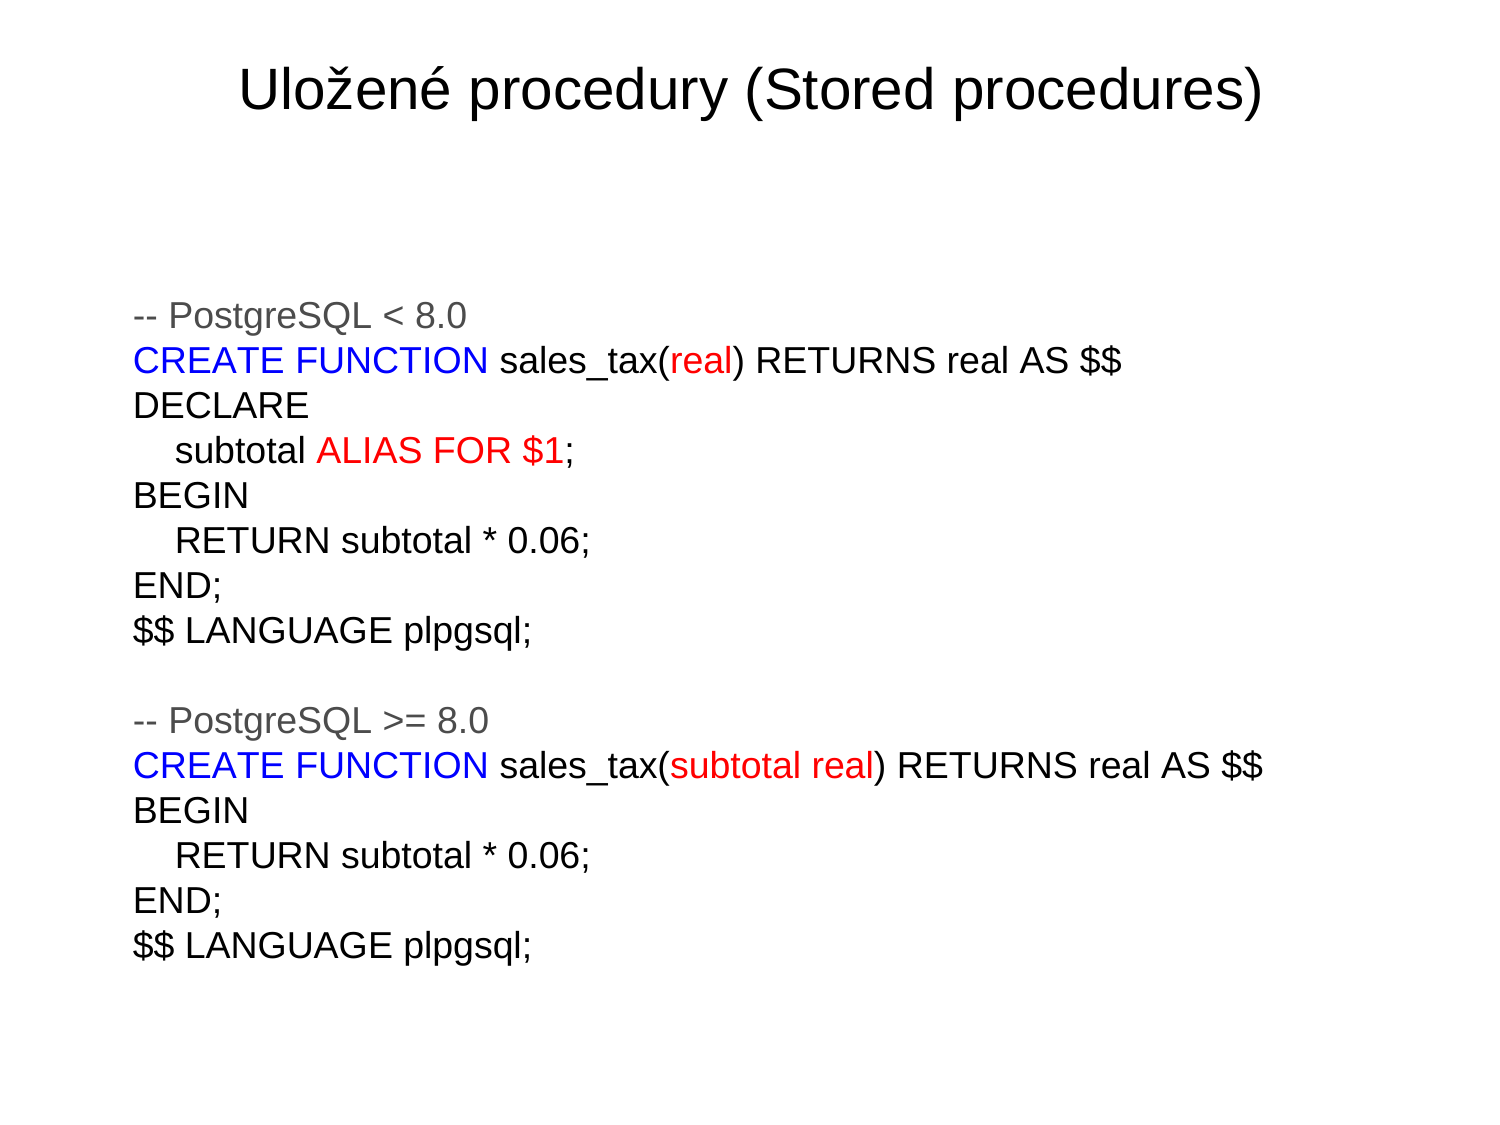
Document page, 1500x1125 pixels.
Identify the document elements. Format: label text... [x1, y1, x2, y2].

text_box -- PostgreSQL < 8.0 CREATE FUNCTION sales_tax(real) RETURNS real AS $$ DECLARE subtotal ALIAS FOR $1; BEGIN RETURN subtotal * 0.06; END; $$ LANGUAGE plpgsql; -- PostgreSQL >= 8.0 CREATE FUNCTION sales_tax(subtotal real) RETURNS real AS $$ BEGIN RETURN subtotal * 0.06; END; $$ LANGUAGE plpgsql; [118, 283, 1335, 974]
title Uložené procedury (Stored procedures) [76, 29, 1427, 144]
